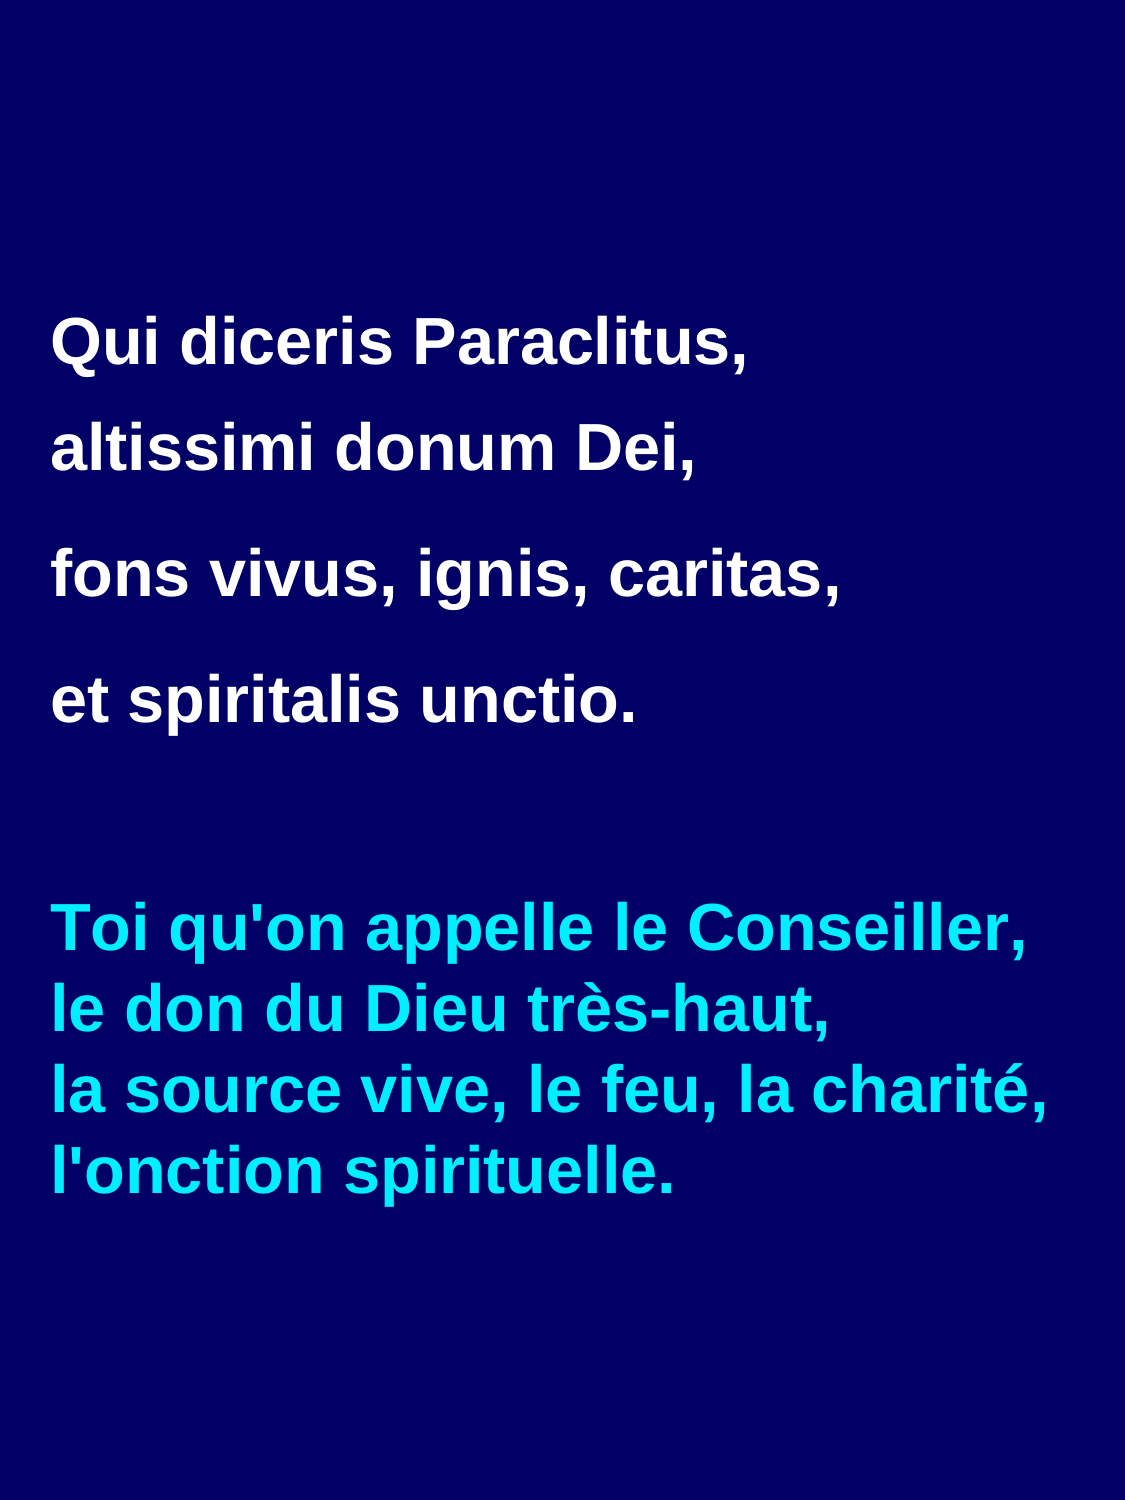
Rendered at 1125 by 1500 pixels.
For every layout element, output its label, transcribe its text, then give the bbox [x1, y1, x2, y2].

text_box Qui diceris Paraclitus, altissimi donum Dei, fons vivus, ignis, caritas, et spiritalis unctio. Toi qu'on appelle le Conseiller, le don du Dieu très-haut, la source vive, le feu, la charité, l'onction spirituelle. [35, 47, 1113, 1442]
